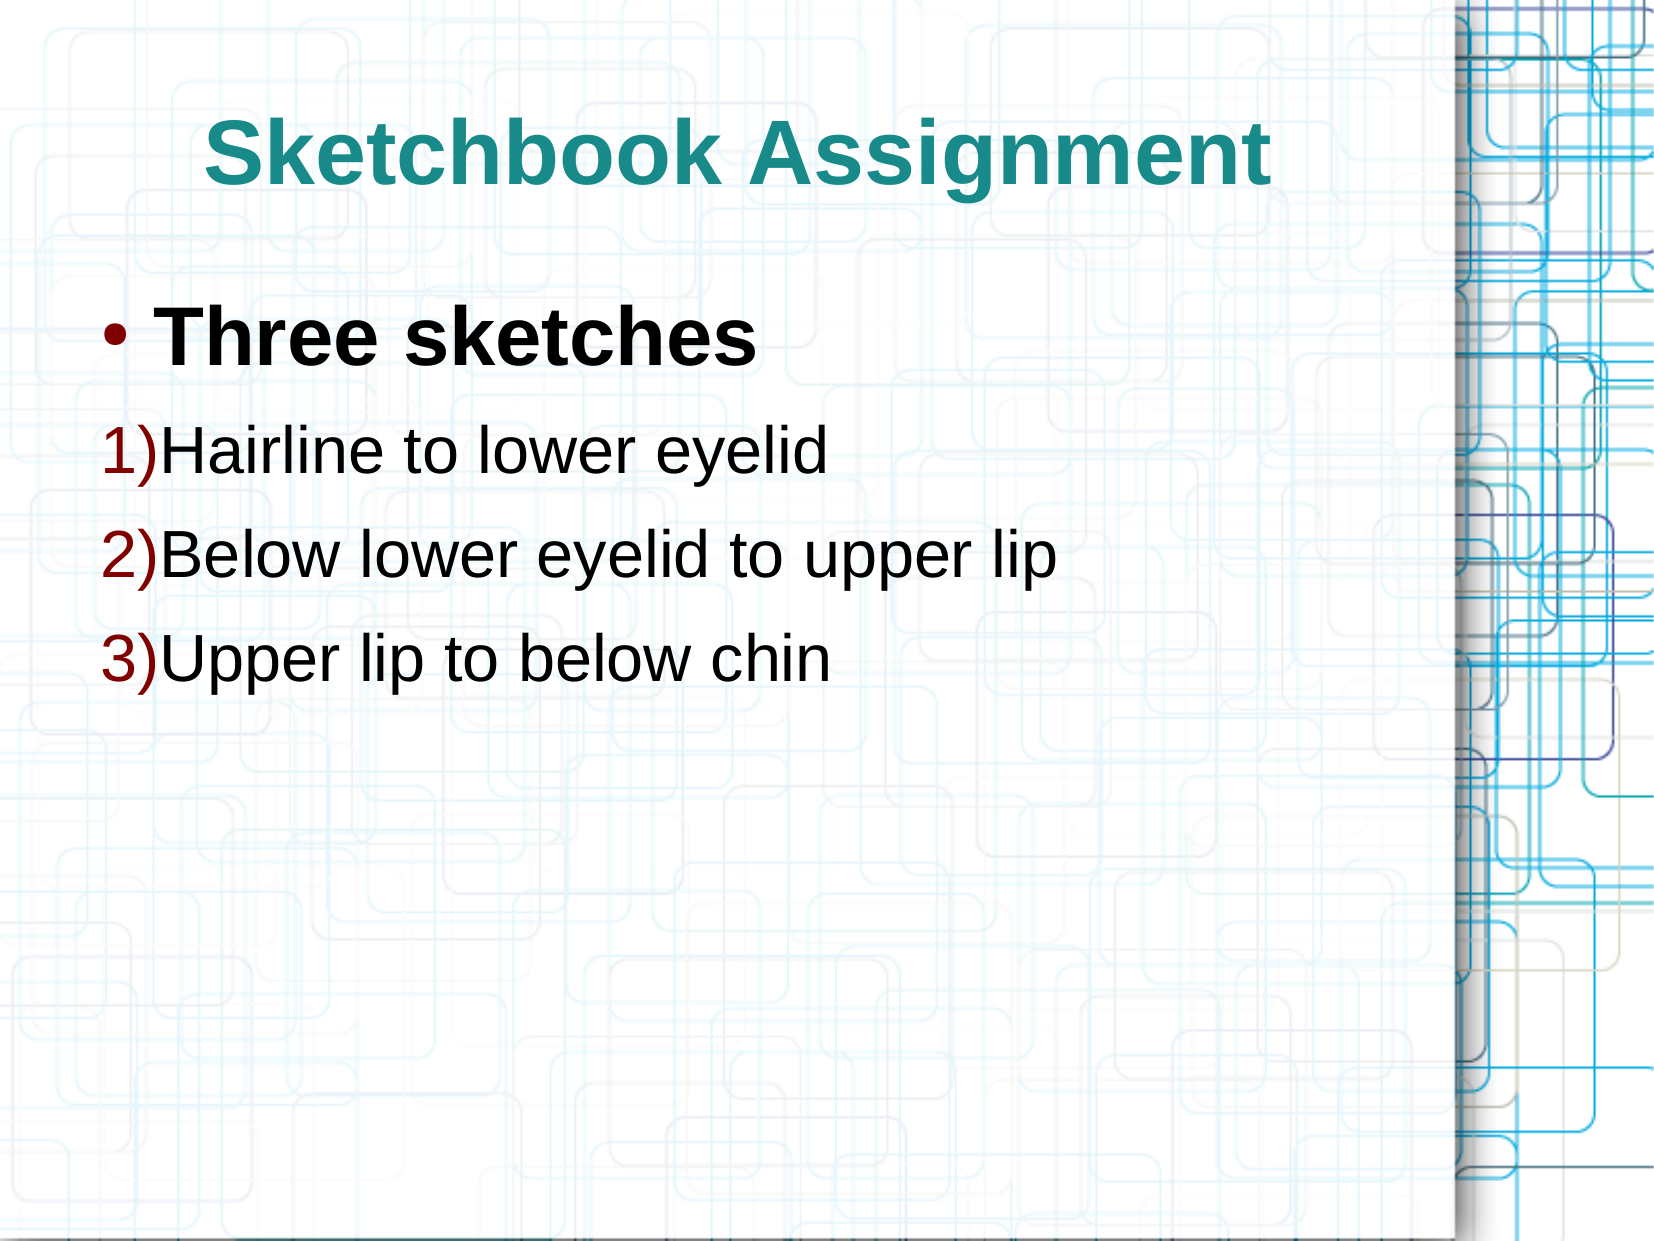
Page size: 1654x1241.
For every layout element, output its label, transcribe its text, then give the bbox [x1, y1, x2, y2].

list Three sketches Hairline to lower eyelid Below lower eyelid to upper lip Upper lip to below chin [82, 290, 1418, 1109]
picture [0, 0, 1654, 1241]
title Sketchbook Assignment [59, 49, 1418, 257]
